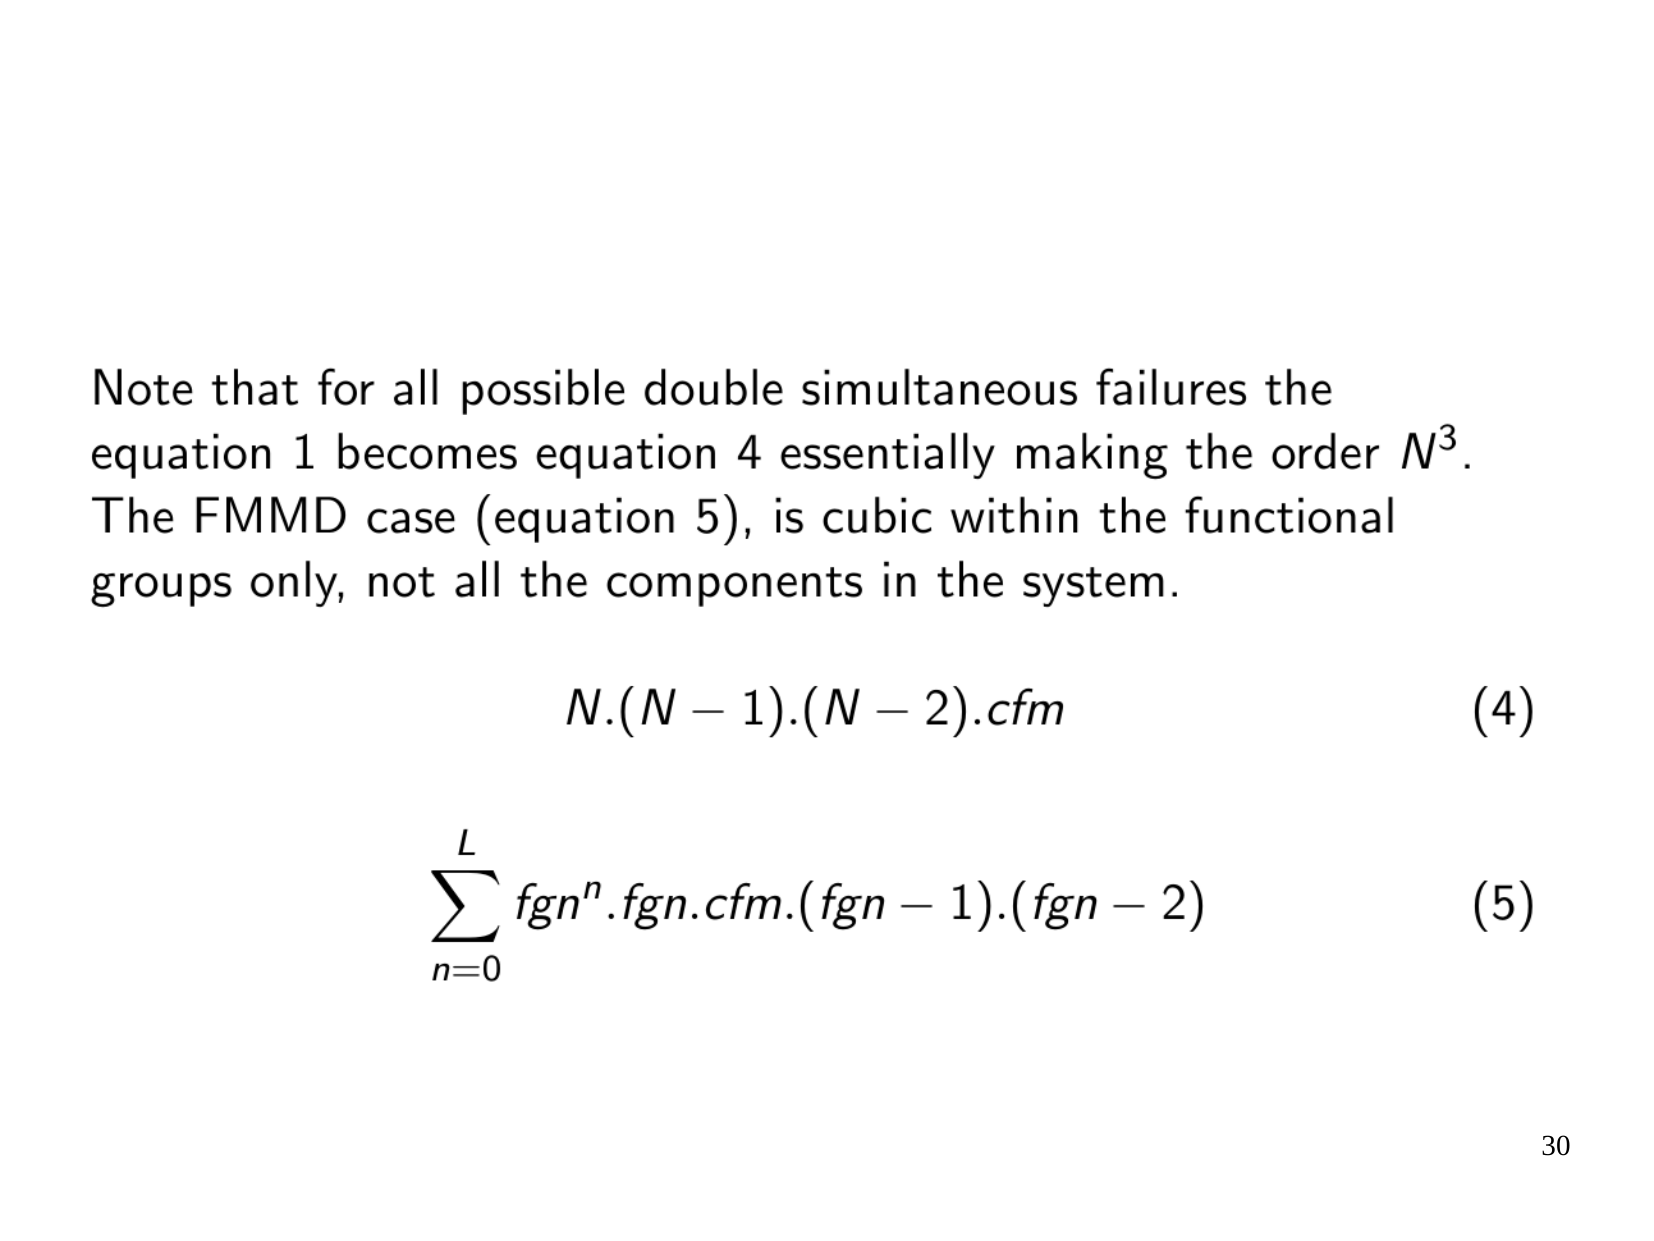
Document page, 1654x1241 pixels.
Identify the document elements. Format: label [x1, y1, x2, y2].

picture [82, 365, 1571, 1034]
